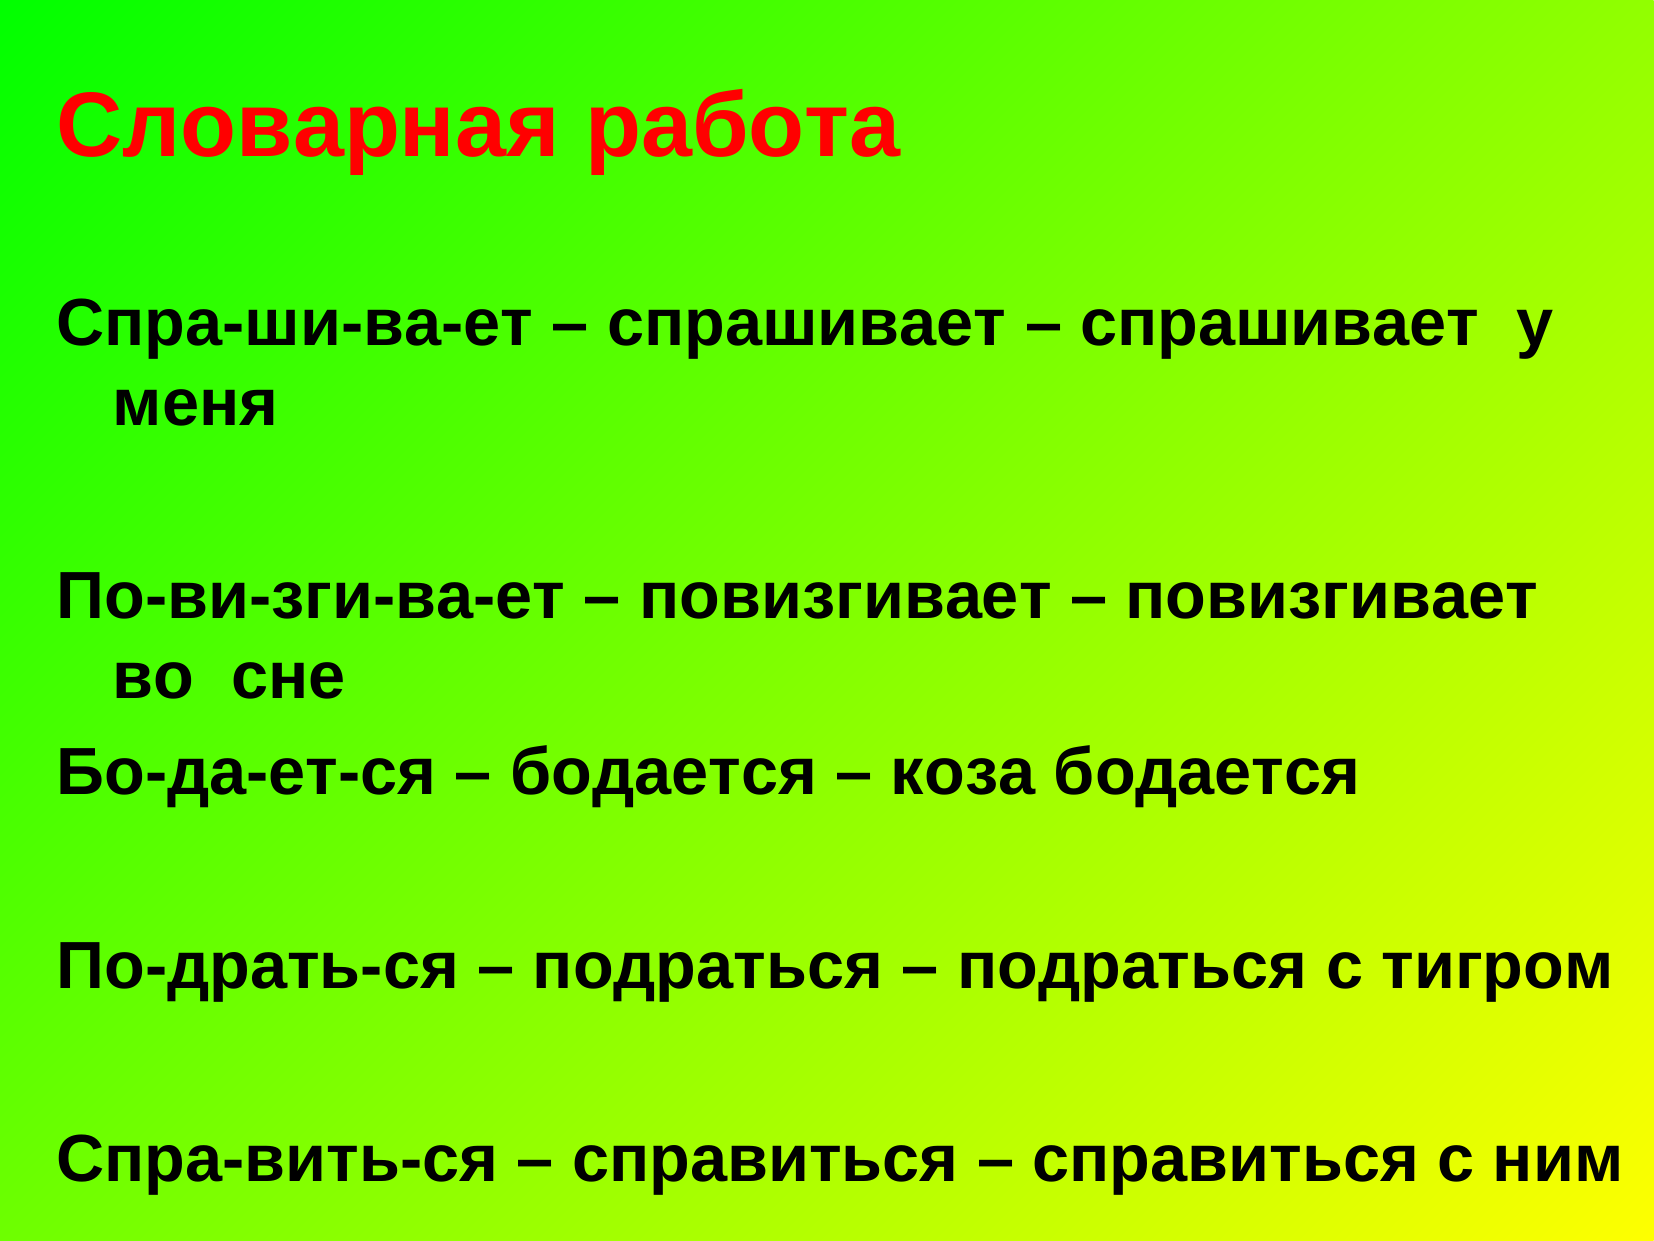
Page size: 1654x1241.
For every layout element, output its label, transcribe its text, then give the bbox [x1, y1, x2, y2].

subtitle Словарная работа Спра-ши-ва-ет – спрашивает – спрашивает у меня По-ви-зги-ва-ет – повизгивает – повизгивает во сне Бо-да-ет-ся – бодается – коза бодается По-драть-ся – подраться – подраться с тигром Спра-вить-ся – справиться – справиться с ним [41, 57, 1654, 1020]
